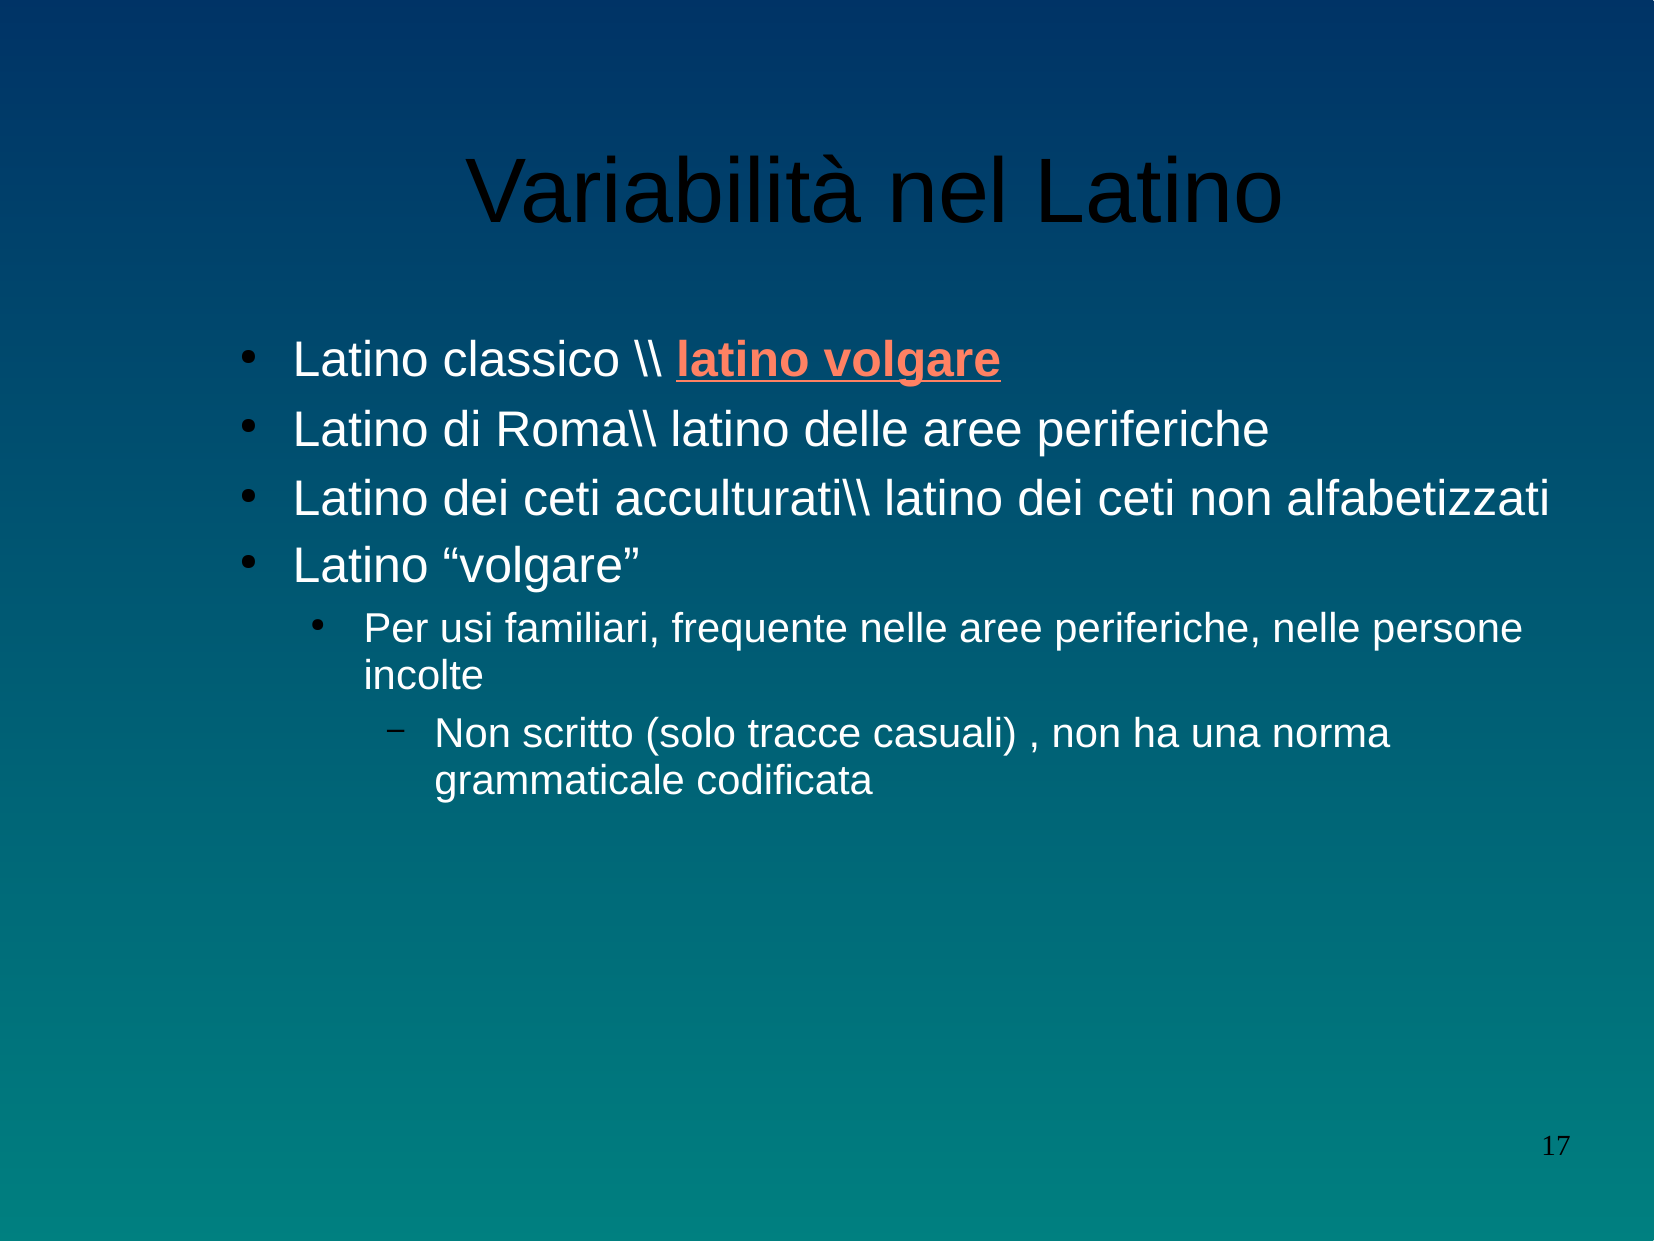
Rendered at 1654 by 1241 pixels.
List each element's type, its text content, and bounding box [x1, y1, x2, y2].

list Latino classico \\ latino volgare Latino di Roma\\ latino delle aree periferiche Latino dei ceti acculturati\\ latino dei ceti non alfabetizzati Latino “volgare” Per usi familiari, frequente nelle aree periferiche, nelle persone incolte Non scritto (solo tracce casuali) , non ha una norma grammaticale codificata [206, 323, 1613, 925]
title Variabilità nel Latino [106, 48, 1613, 248]
